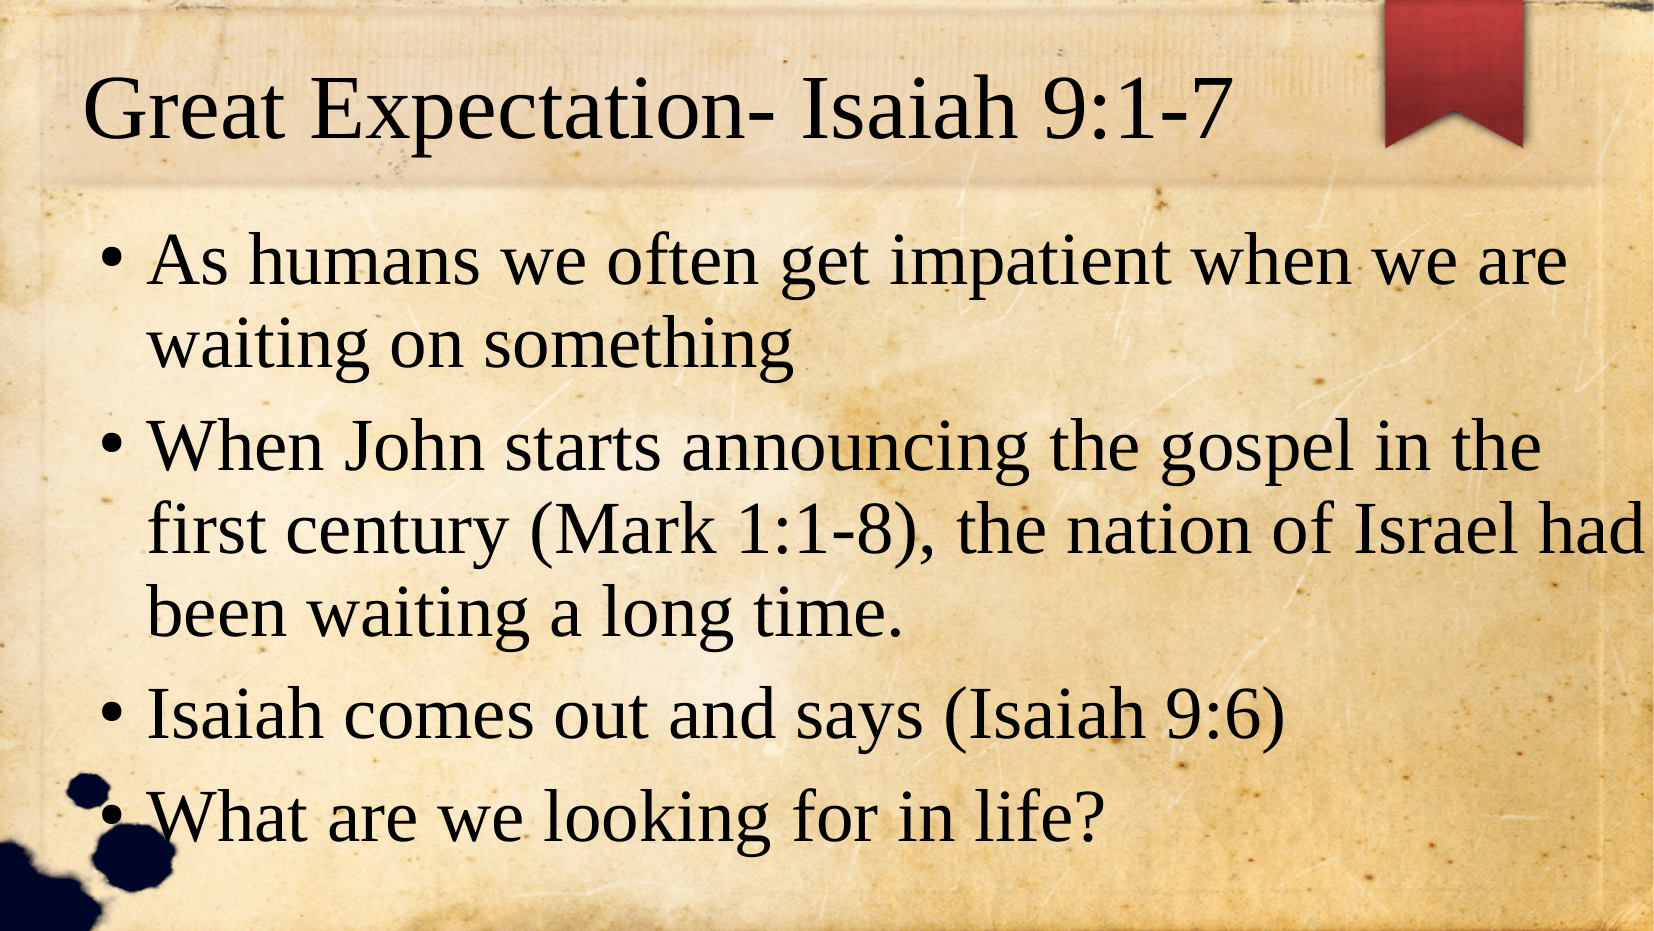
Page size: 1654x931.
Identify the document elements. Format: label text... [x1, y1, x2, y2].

title Great Expectation- Isaiah 9:1-7 [82, 37, 1347, 178]
list As humans we often get impatient when we are waiting on something When John starts announcing the gospel in the first century (Mark 1:1-8), the nation of Israel had been waiting a long time. Isaiah comes out and says (Isaiah 9:6) What are we looking for in life? [82, 217, 1654, 863]
picture [0, 0, 1654, 931]
